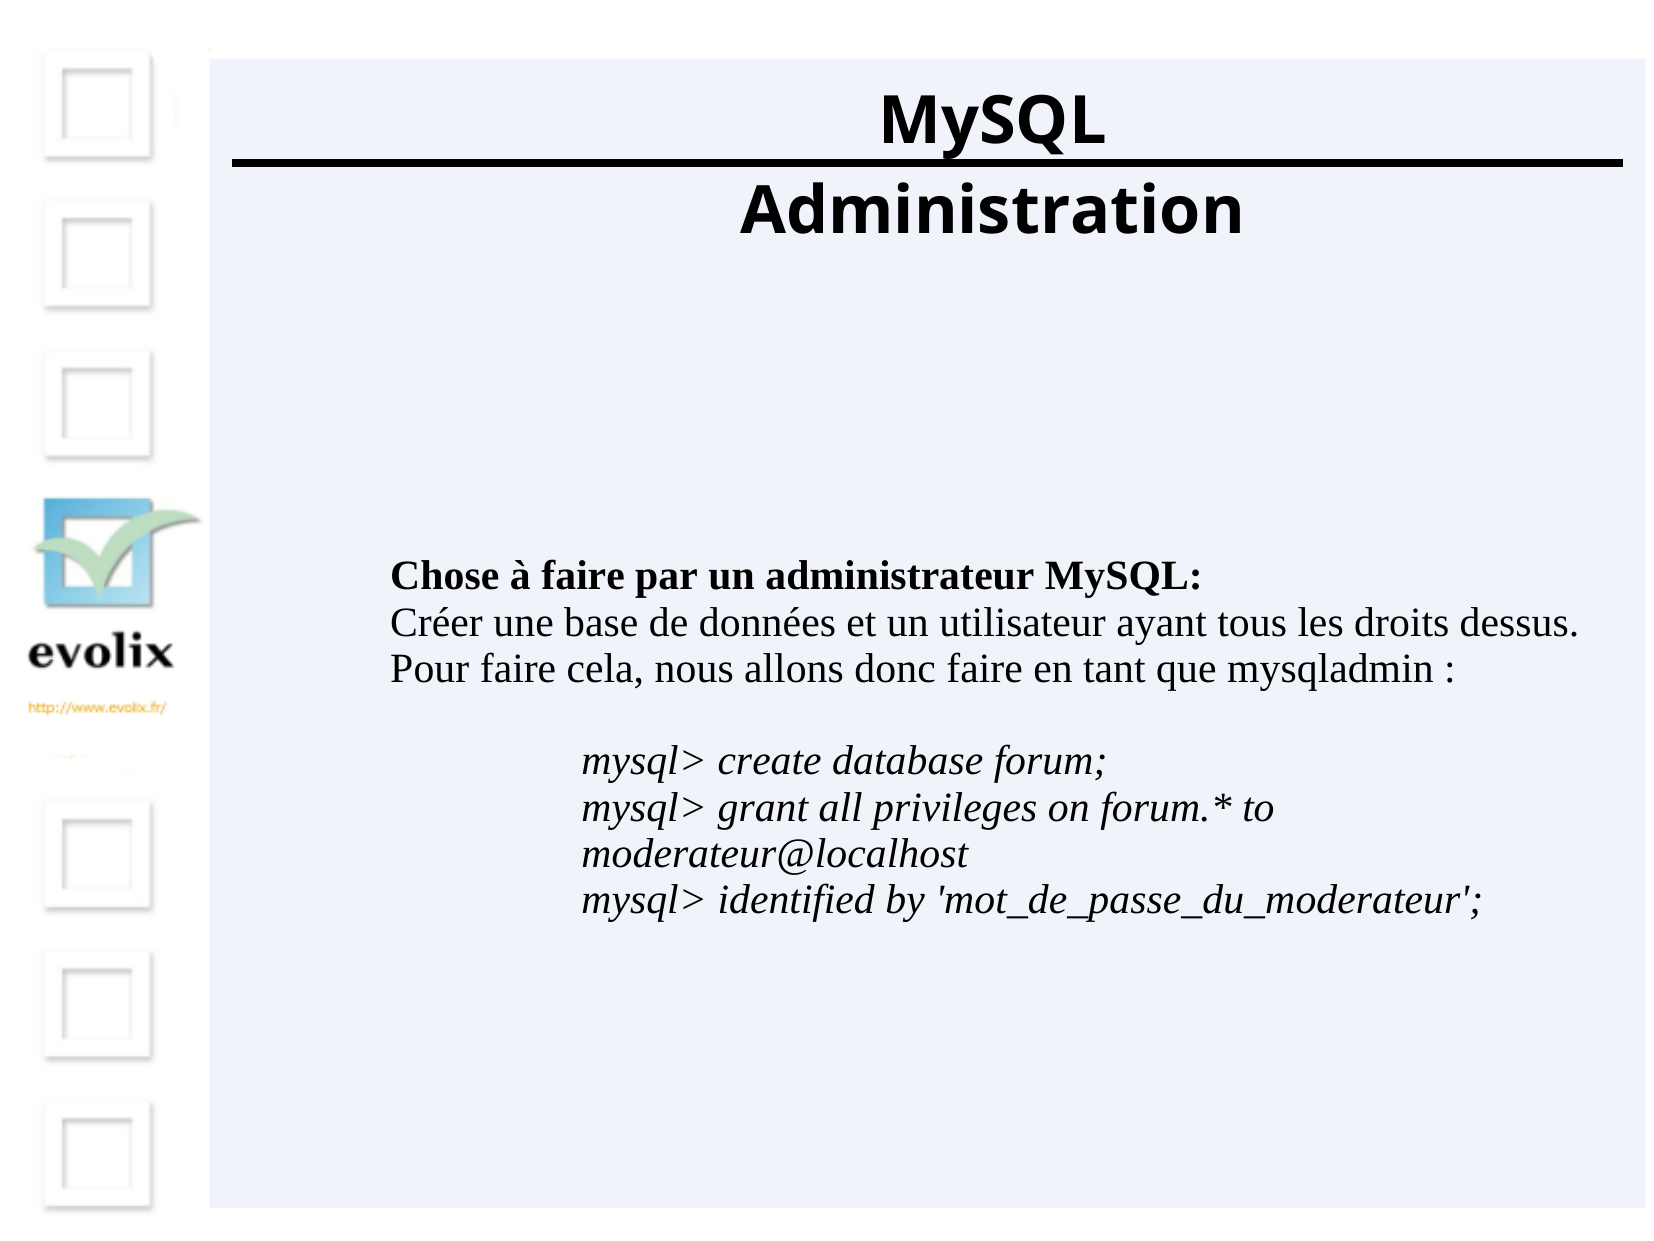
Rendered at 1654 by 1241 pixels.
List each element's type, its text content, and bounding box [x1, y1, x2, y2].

picture [0, 49, 1654, 1218]
subtitle Chose à faire par un administrateur MySQL: Créer une base de données et un utilisateur ayant tous les droits dessus. Pour faire cela, nous allons donc faire en tant que mysqladmin : mysql> create database forum; mysql> grant all privileges on forum.* to moderateur@localhost mysql> identified by 'mot_de_passe_du_moderateur'; [390, 326, 1595, 1206]
title MySQL Administration [455, 47, 1530, 278]
